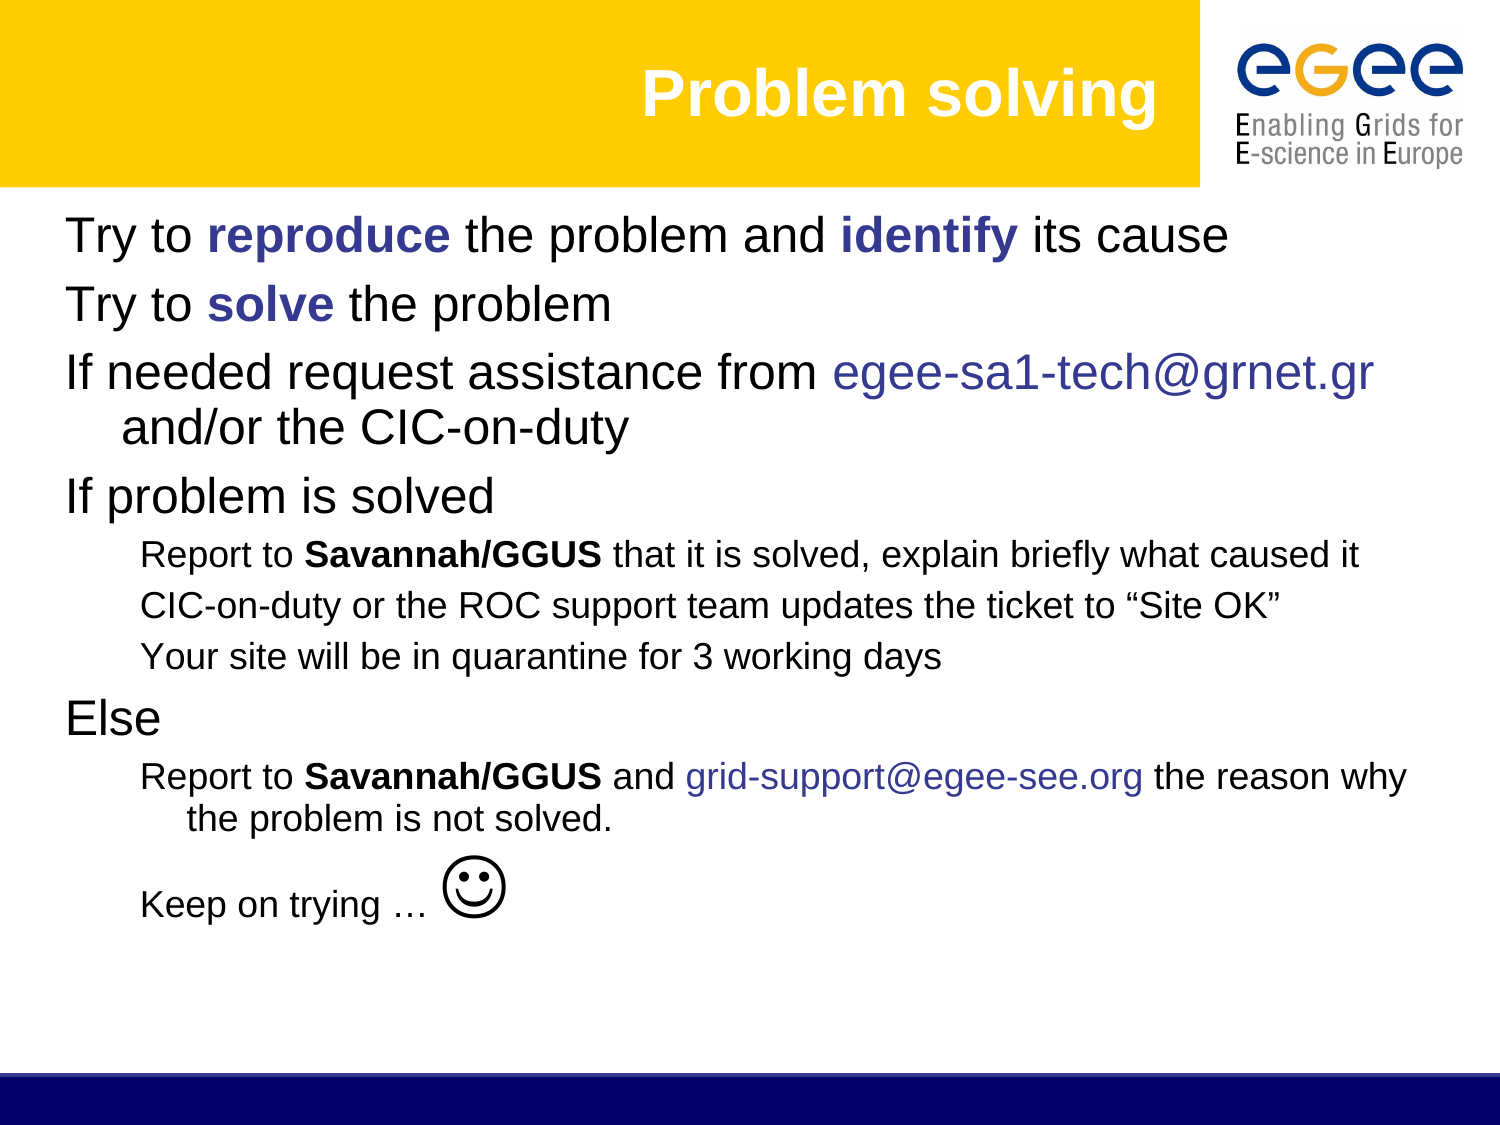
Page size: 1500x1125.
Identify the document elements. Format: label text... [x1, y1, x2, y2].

list Try to reproduce the problem and identify its cause Try to solve the problem If needed request assistance from egee-sa1-tech@grnet.gr and/or the CIC-on-duty If problem is solved Report to Savannah/GGUS that it is solved, explain briefly what caused it CIC-on-duty or the ROC support team updates the ticket to “Site OK” Your site will be in quarantine for 3 working days Else Report to Savannah/GGUS and grid-support@egee-see.org the reason why the problem is not solved. Keep on trying …  [50, 200, 1463, 1013]
picture [1237, 24, 1463, 169]
title Problem solving [12, 37, 1175, 150]
